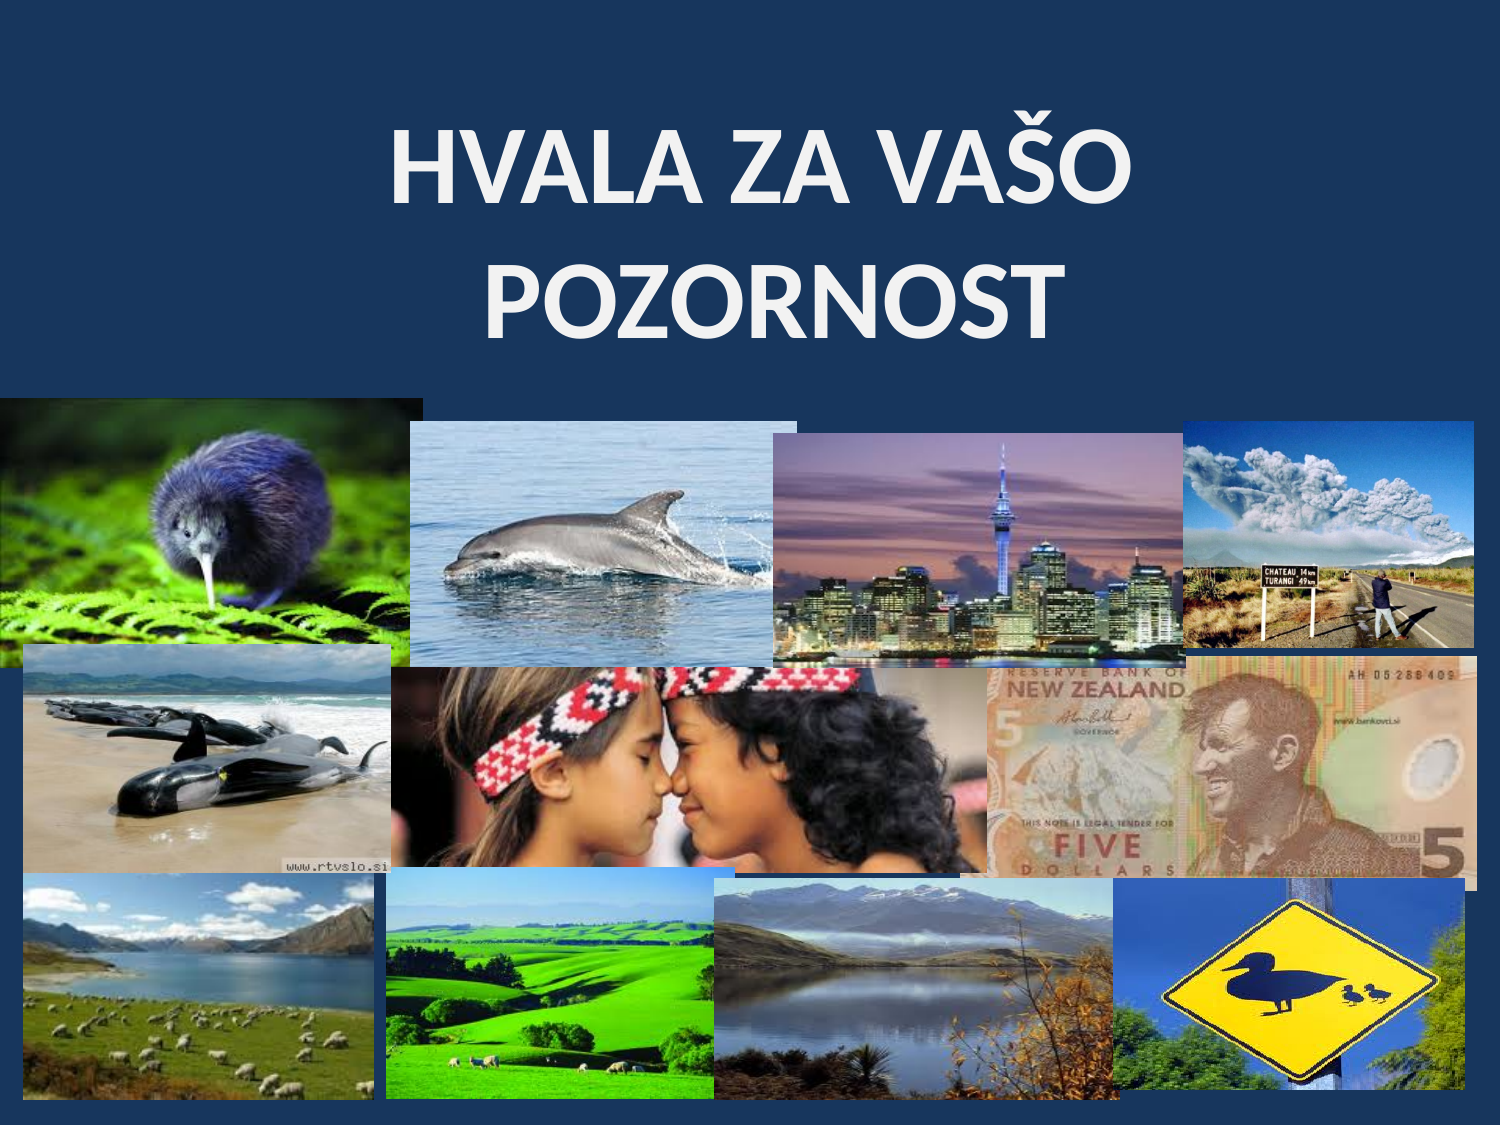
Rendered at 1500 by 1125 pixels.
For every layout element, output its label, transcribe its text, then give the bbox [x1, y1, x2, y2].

text_box HVALA ZA VAŠO POZORNOST [46, 83, 1477, 369]
picture [0, 398, 1477, 1100]
